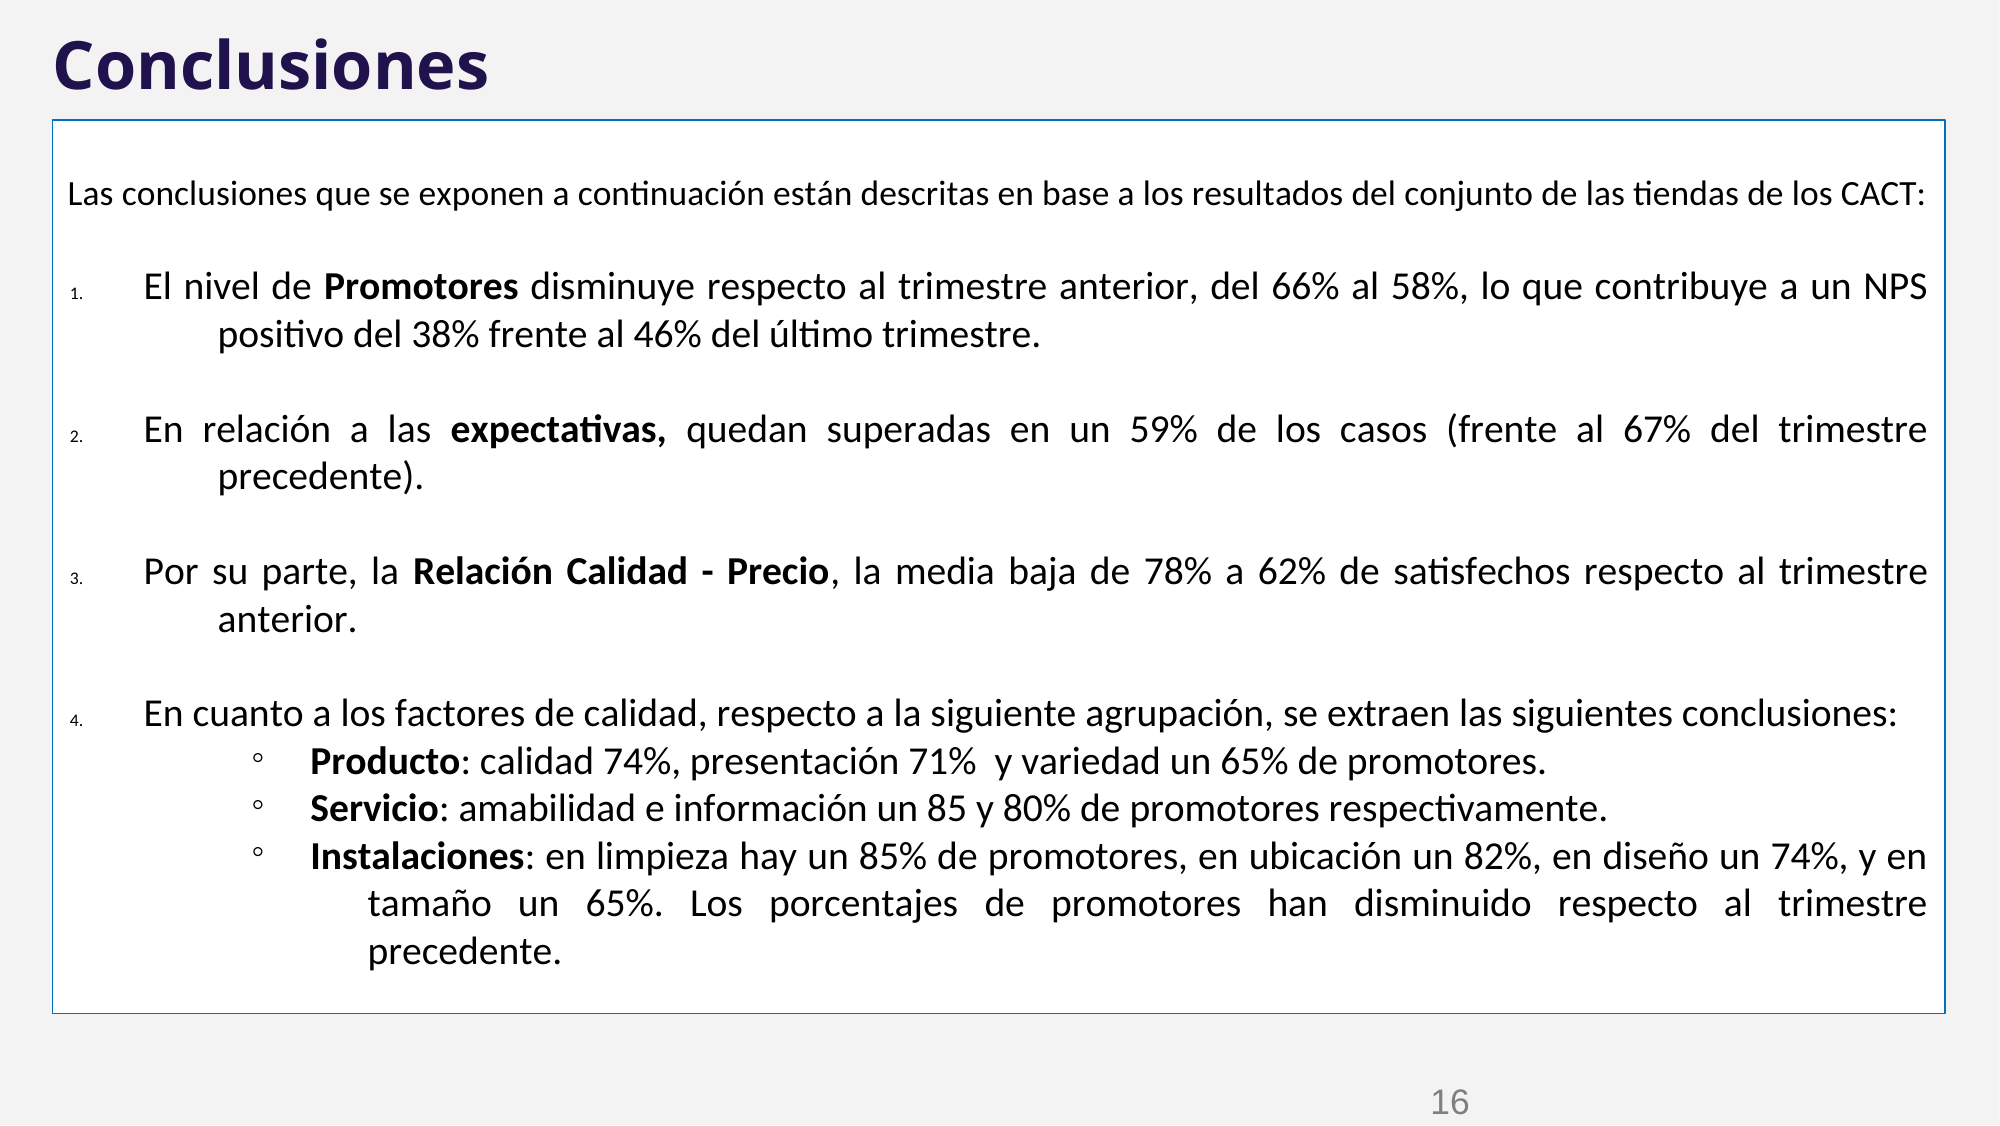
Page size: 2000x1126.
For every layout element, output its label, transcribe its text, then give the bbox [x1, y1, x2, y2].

text_box <número> [1412, 1069, 1880, 1126]
text_box Las conclusiones que se exponen a continuación están descritas en base a los resultados del conjunto de las tiendas de los CACT: El nivel de Promotores disminuye respecto al trimestre anterior, del 66% al 58%, lo que contribuye a un NPS positivo del 38% frente al 46% del último trimestre. En relación a las expectativas, quedan superadas en un 59% de los casos (frente al 67% del trimestre precedente). Por su parte, la Relación Calidad - Precio, la media baja de 78% a 62% de satisfechos respecto al trimestre anterior. En cuanto a los factores de calidad, respecto a la siguiente agrupación, se extraen las siguientes conclusiones: Producto: calidad 74%, presentación 71% y variedad un 65% de promotores. Servicio: amabilidad e información un 85 y 80% de promotores respectivamente. Instalaciones: en limpieza hay un 85% de promotores, en ubicación un 82%, en diseño un 74%, y en tamaño un 65%. Los porcentajes de promotores han disminuido respecto al trimestre precedente. [52, 120, 1945, 1014]
text_box Conclusiones [52, 0, 1945, 119]
